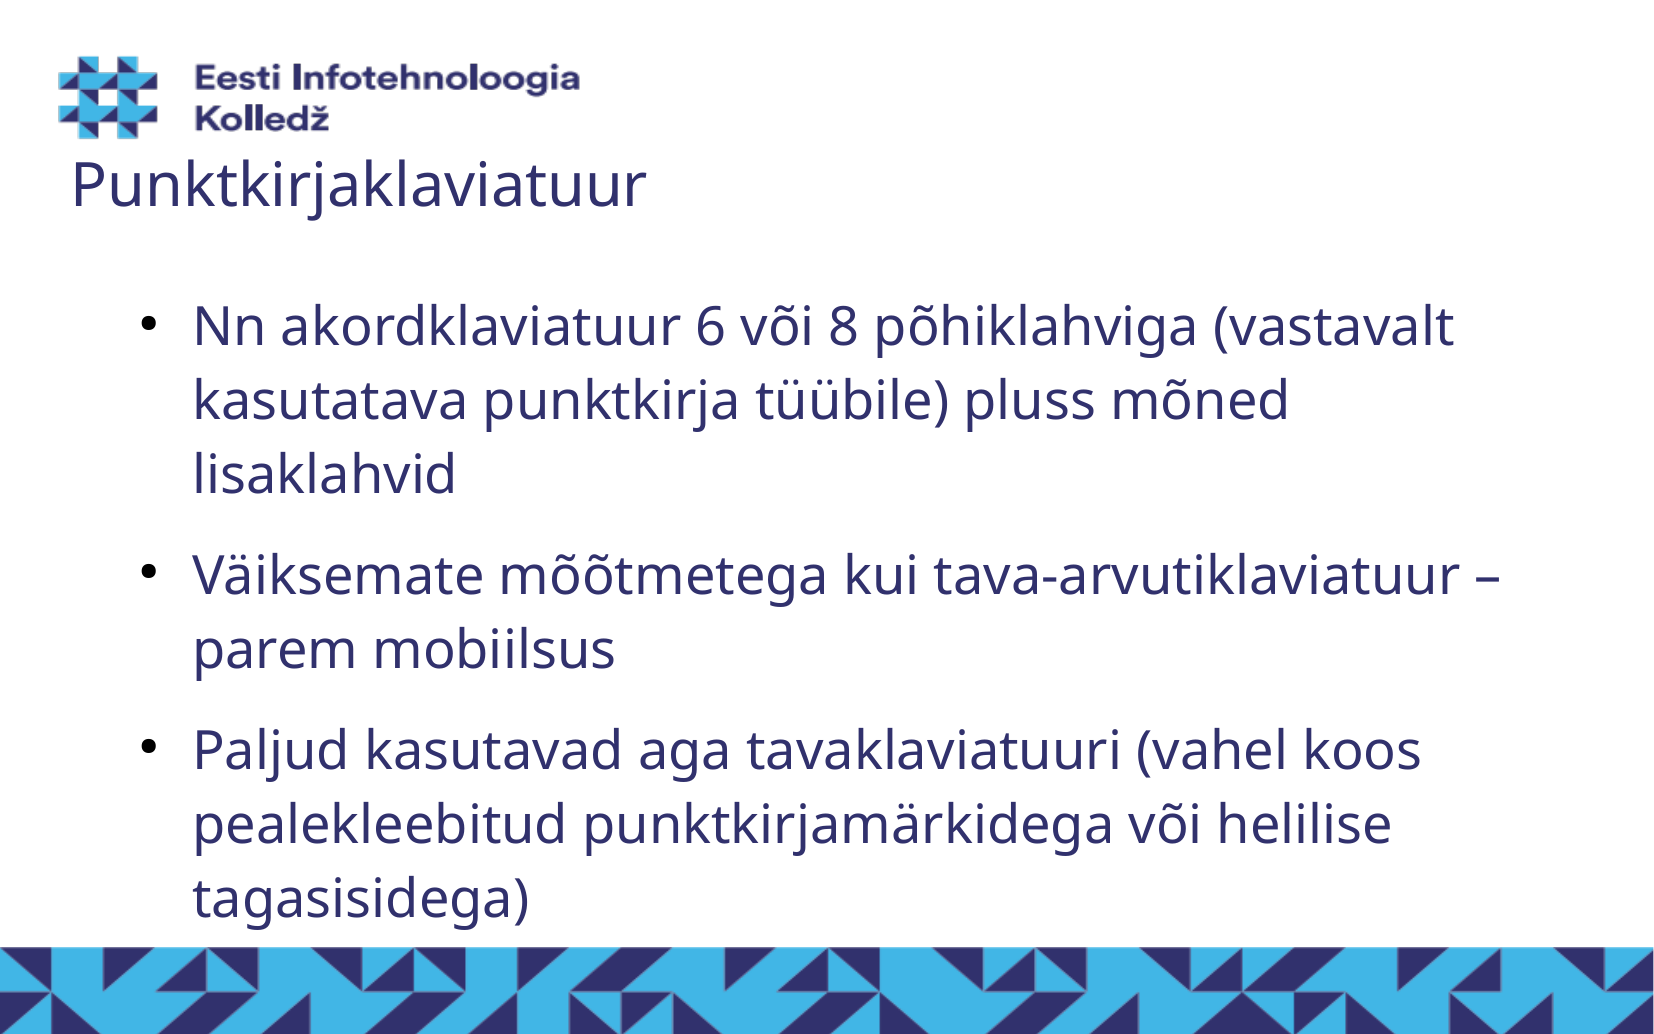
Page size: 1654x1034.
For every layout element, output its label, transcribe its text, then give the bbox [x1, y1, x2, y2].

title Punktkirjaklaviatuur [70, 96, 1207, 270]
list Nn akordklaviatuur 6 või 8 põhiklahviga (vastavalt kasutatava punktkirja tüübile) pluss mõned lisaklahvid Väiksemate mõõtmetega kui tava-arvutiklaviatuur – parem mobiilsus Paljud kasutavad aga tavaklaviatuuri (vahel koos pealekleebitud punktkirjamärkidega või helilise tagasisidega) [121, 287, 1533, 970]
